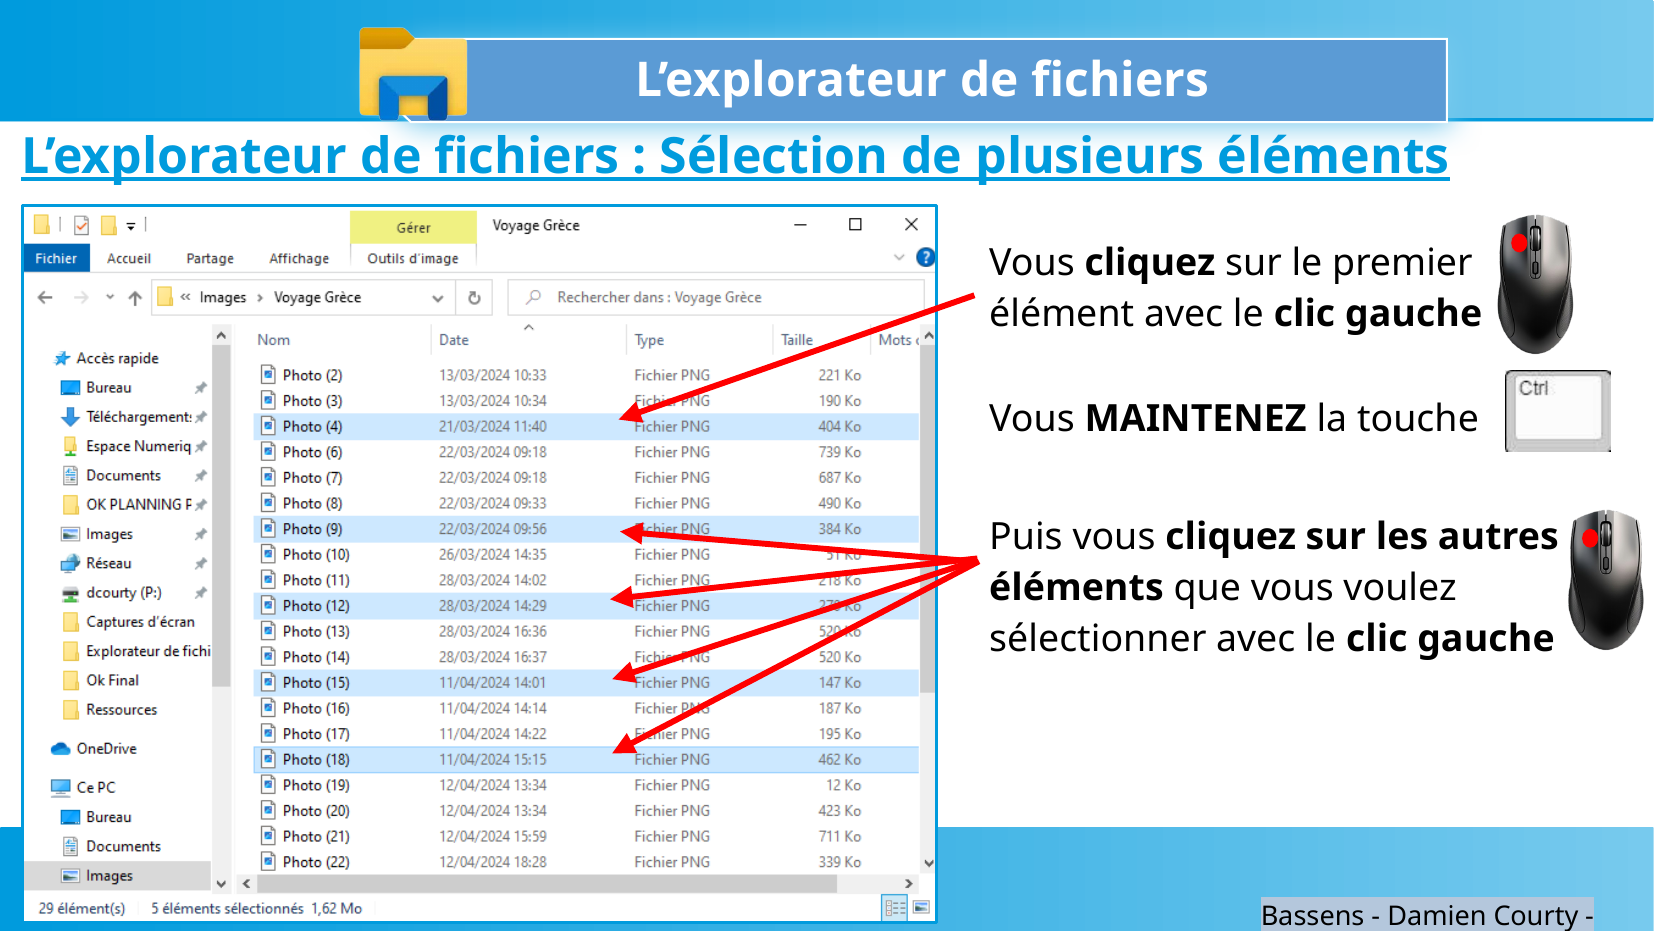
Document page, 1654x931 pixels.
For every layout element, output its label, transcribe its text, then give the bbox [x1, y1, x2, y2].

text_box Vous MAINTENEZ la touche [974, 383, 1506, 443]
text_box [1511, 233, 1528, 253]
text_box Vous cliquez sur le premier élément avec le clic gauche [974, 227, 1446, 331]
text_box Bassens - Damien Courty - 2024 [1246, 889, 1654, 931]
picture [354, 21, 476, 125]
text_box [1582, 528, 1599, 548]
picture [1517, 472, 1654, 680]
text_box L’explorateur de fichiers [476, 38, 1447, 112]
picture [1446, 177, 1625, 452]
picture [25, 208, 934, 920]
text_box L’explorateur de fichiers : Sélection de plusieurs éléments [6, 112, 1565, 228]
text_box Puis vous cliquez sur les autres éléments que vous voulez sélectionner avec le clic gauche [974, 501, 1517, 649]
